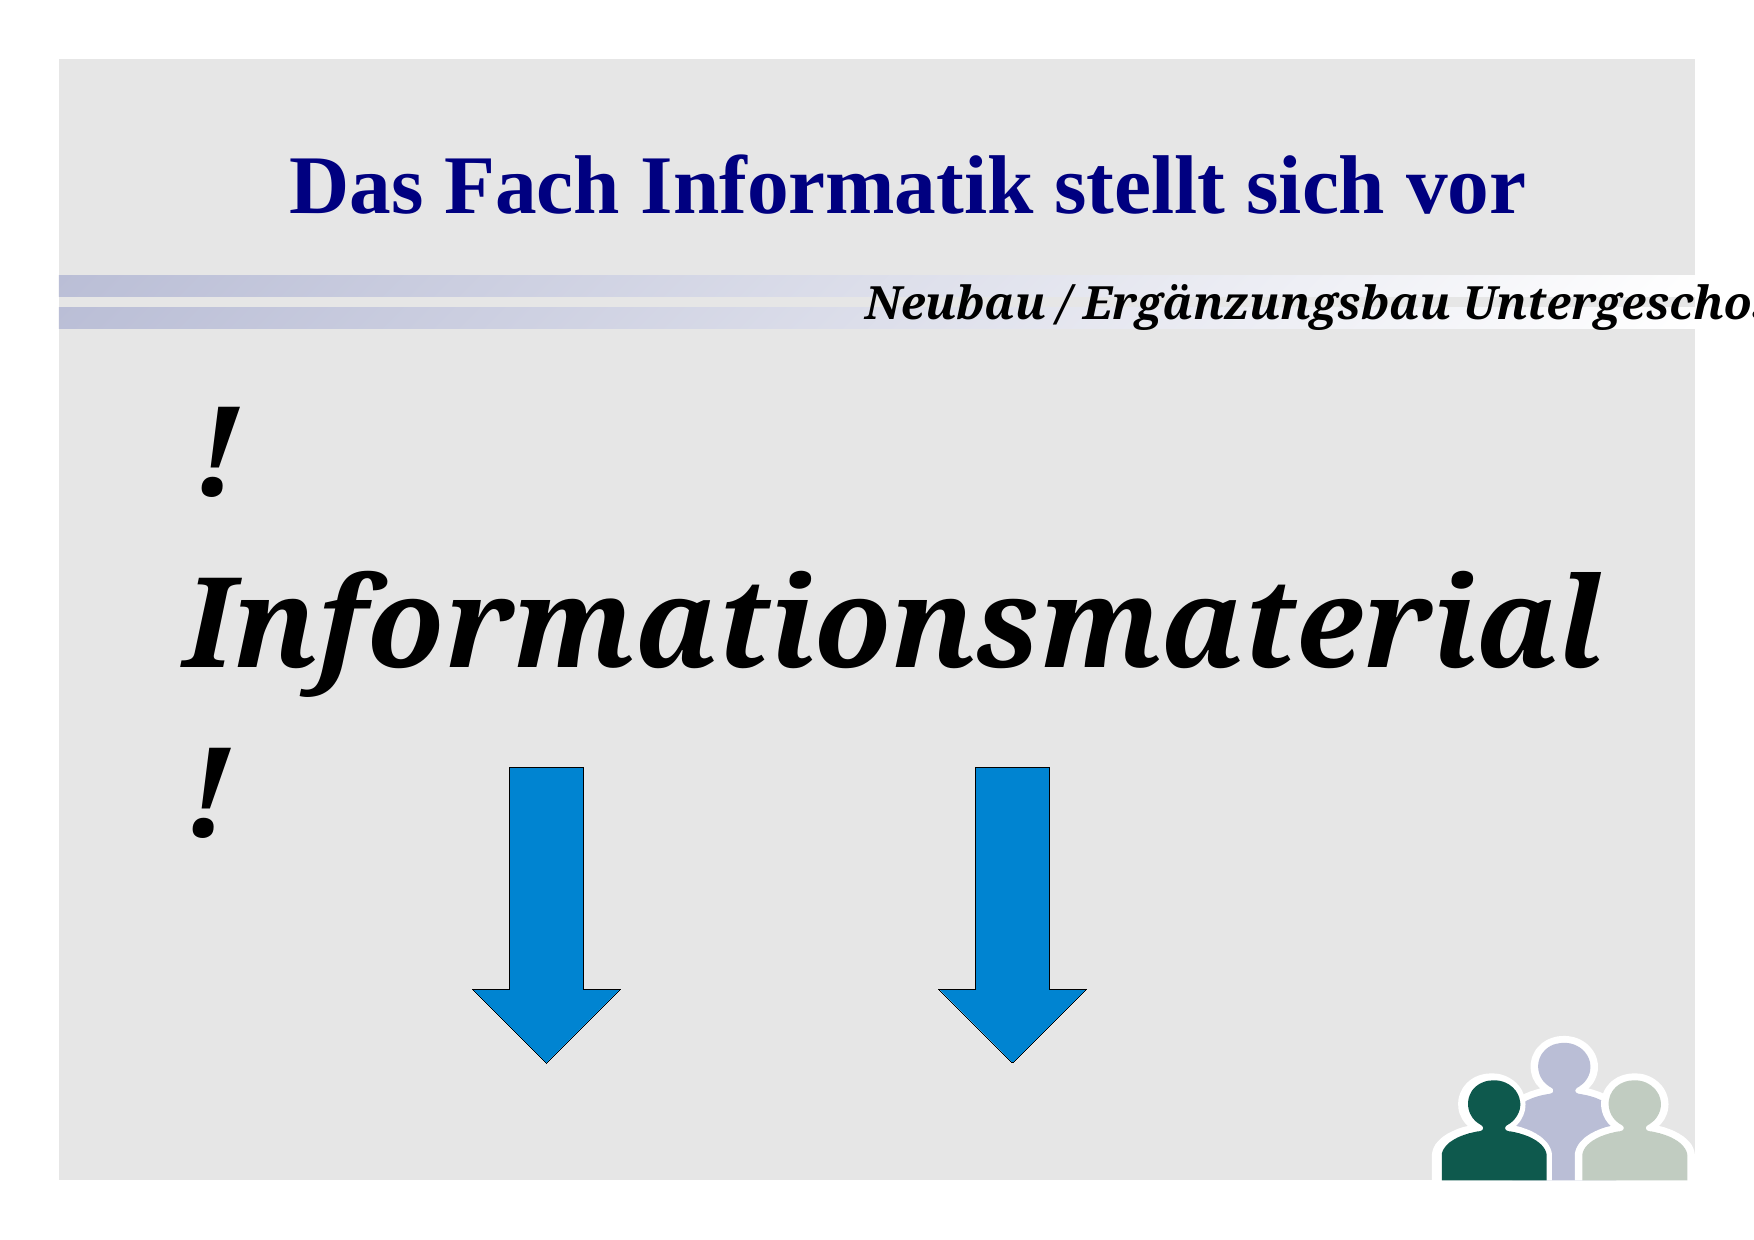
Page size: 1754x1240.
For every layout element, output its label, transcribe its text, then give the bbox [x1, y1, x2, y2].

title Das Fach Informatik stellt sich vor [210, 91, 1608, 280]
text_box [938, 767, 1087, 1063]
text_box Neubau / Ergänzungsbau Untergeschoss [850, 263, 1680, 334]
text_box [472, 767, 621, 1064]
subtitle ! Informationsmaterial ! [147, 356, 1625, 1063]
